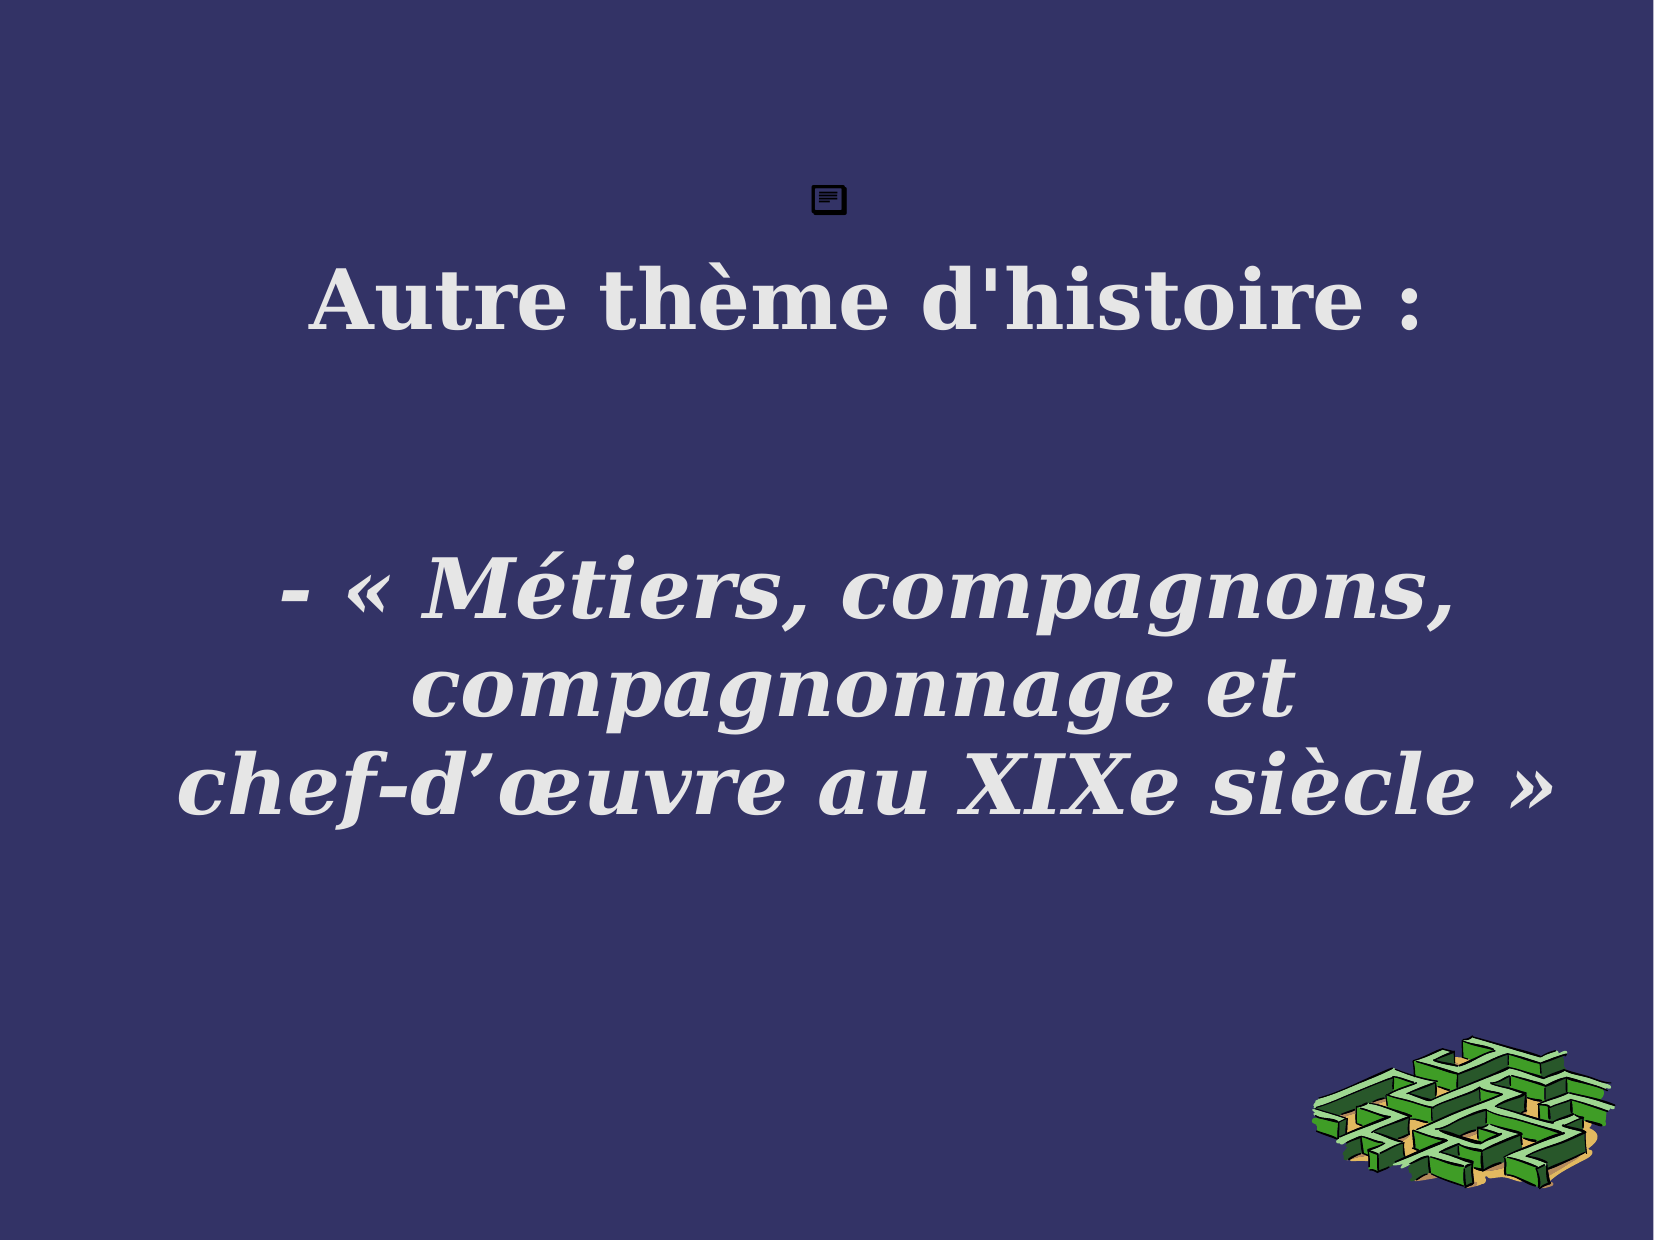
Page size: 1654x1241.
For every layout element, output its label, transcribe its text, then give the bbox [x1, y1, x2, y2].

title Autre thème d'histoire : - « Métiers, compagnons, compagnonnage et chef-d’œuvre au XIXe siècle » [47, 23, 1630, 969]
